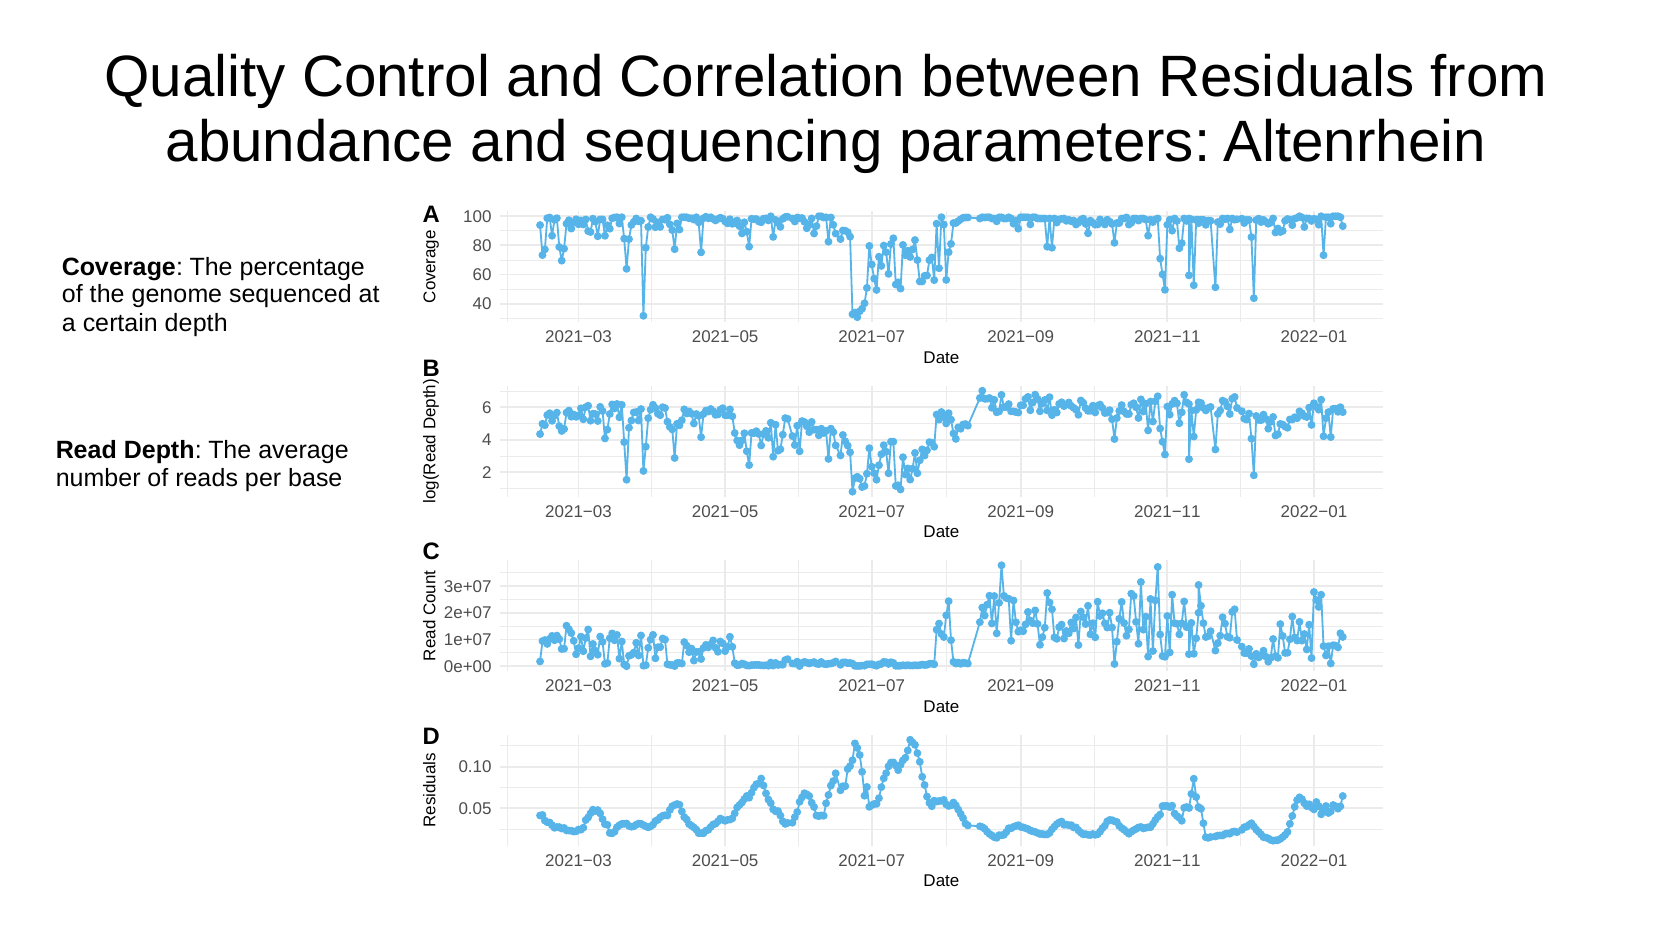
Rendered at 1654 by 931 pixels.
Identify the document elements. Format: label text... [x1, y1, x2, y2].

title Quality Control and Correlation between Residuals from abundance and sequencing parameters: Altenrhein [82, 31, 1571, 187]
text_box Coverage: The percentage of the genome sequenced at a certain depth [47, 244, 397, 344]
picture [413, 201, 1393, 901]
text_box Read Depth: The average number of reads per base [41, 427, 391, 499]
